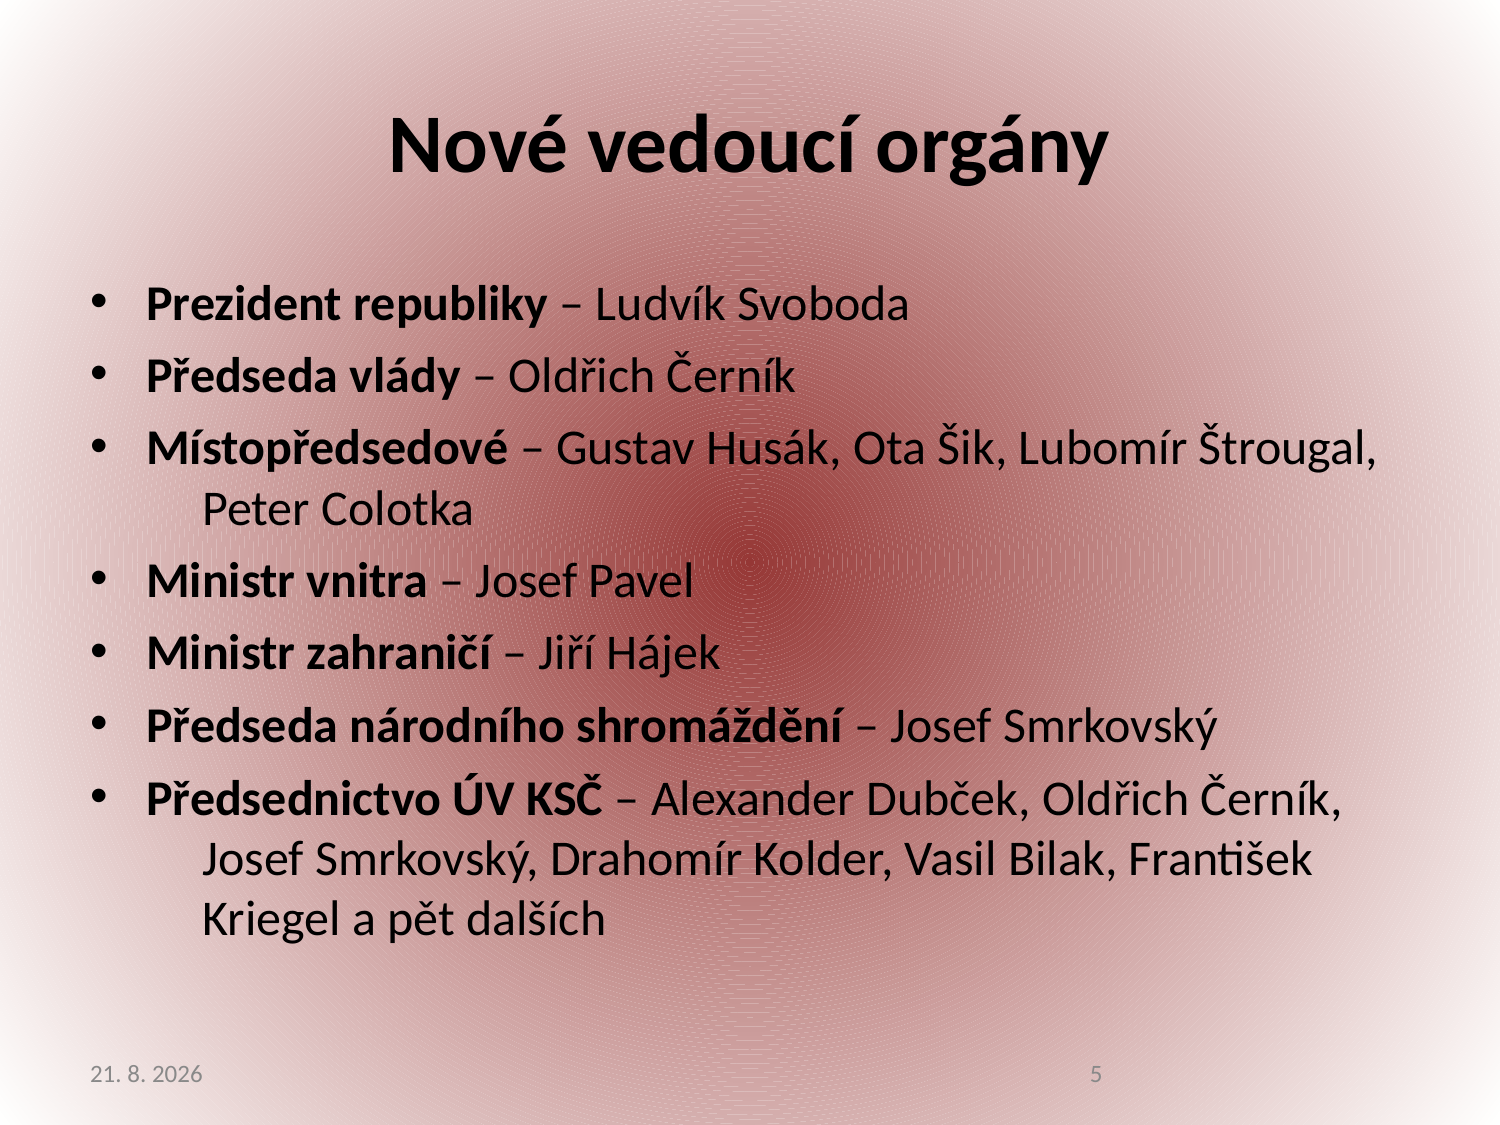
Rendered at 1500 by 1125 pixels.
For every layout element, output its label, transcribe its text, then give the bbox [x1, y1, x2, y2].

title Nové vedoucí orgány [75, 45, 1426, 233]
text_box 9.6.2013 [75, 1042, 426, 1103]
list Prezident republiky – Ludvík Svoboda Předseda vlády – Oldřich Černík Místopředsedové – Gustav Husák, Ota Šik, Lubomír Štrougal, Peter Colotka Ministr vnitra – Josef Pavel Ministr zahraničí – Jiří Hájek Předseda národního shromáždění – Josef Smrkovský Předsednictvo ÚV KSČ – Alexander Dubček, Oldřich Černík, Josef Smrkovský, Drahomír Kolder, Vasil Bilak, František Kriegel a pět dalších [75, 262, 1426, 1005]
text_box 5 [1074, 1042, 1426, 1103]
